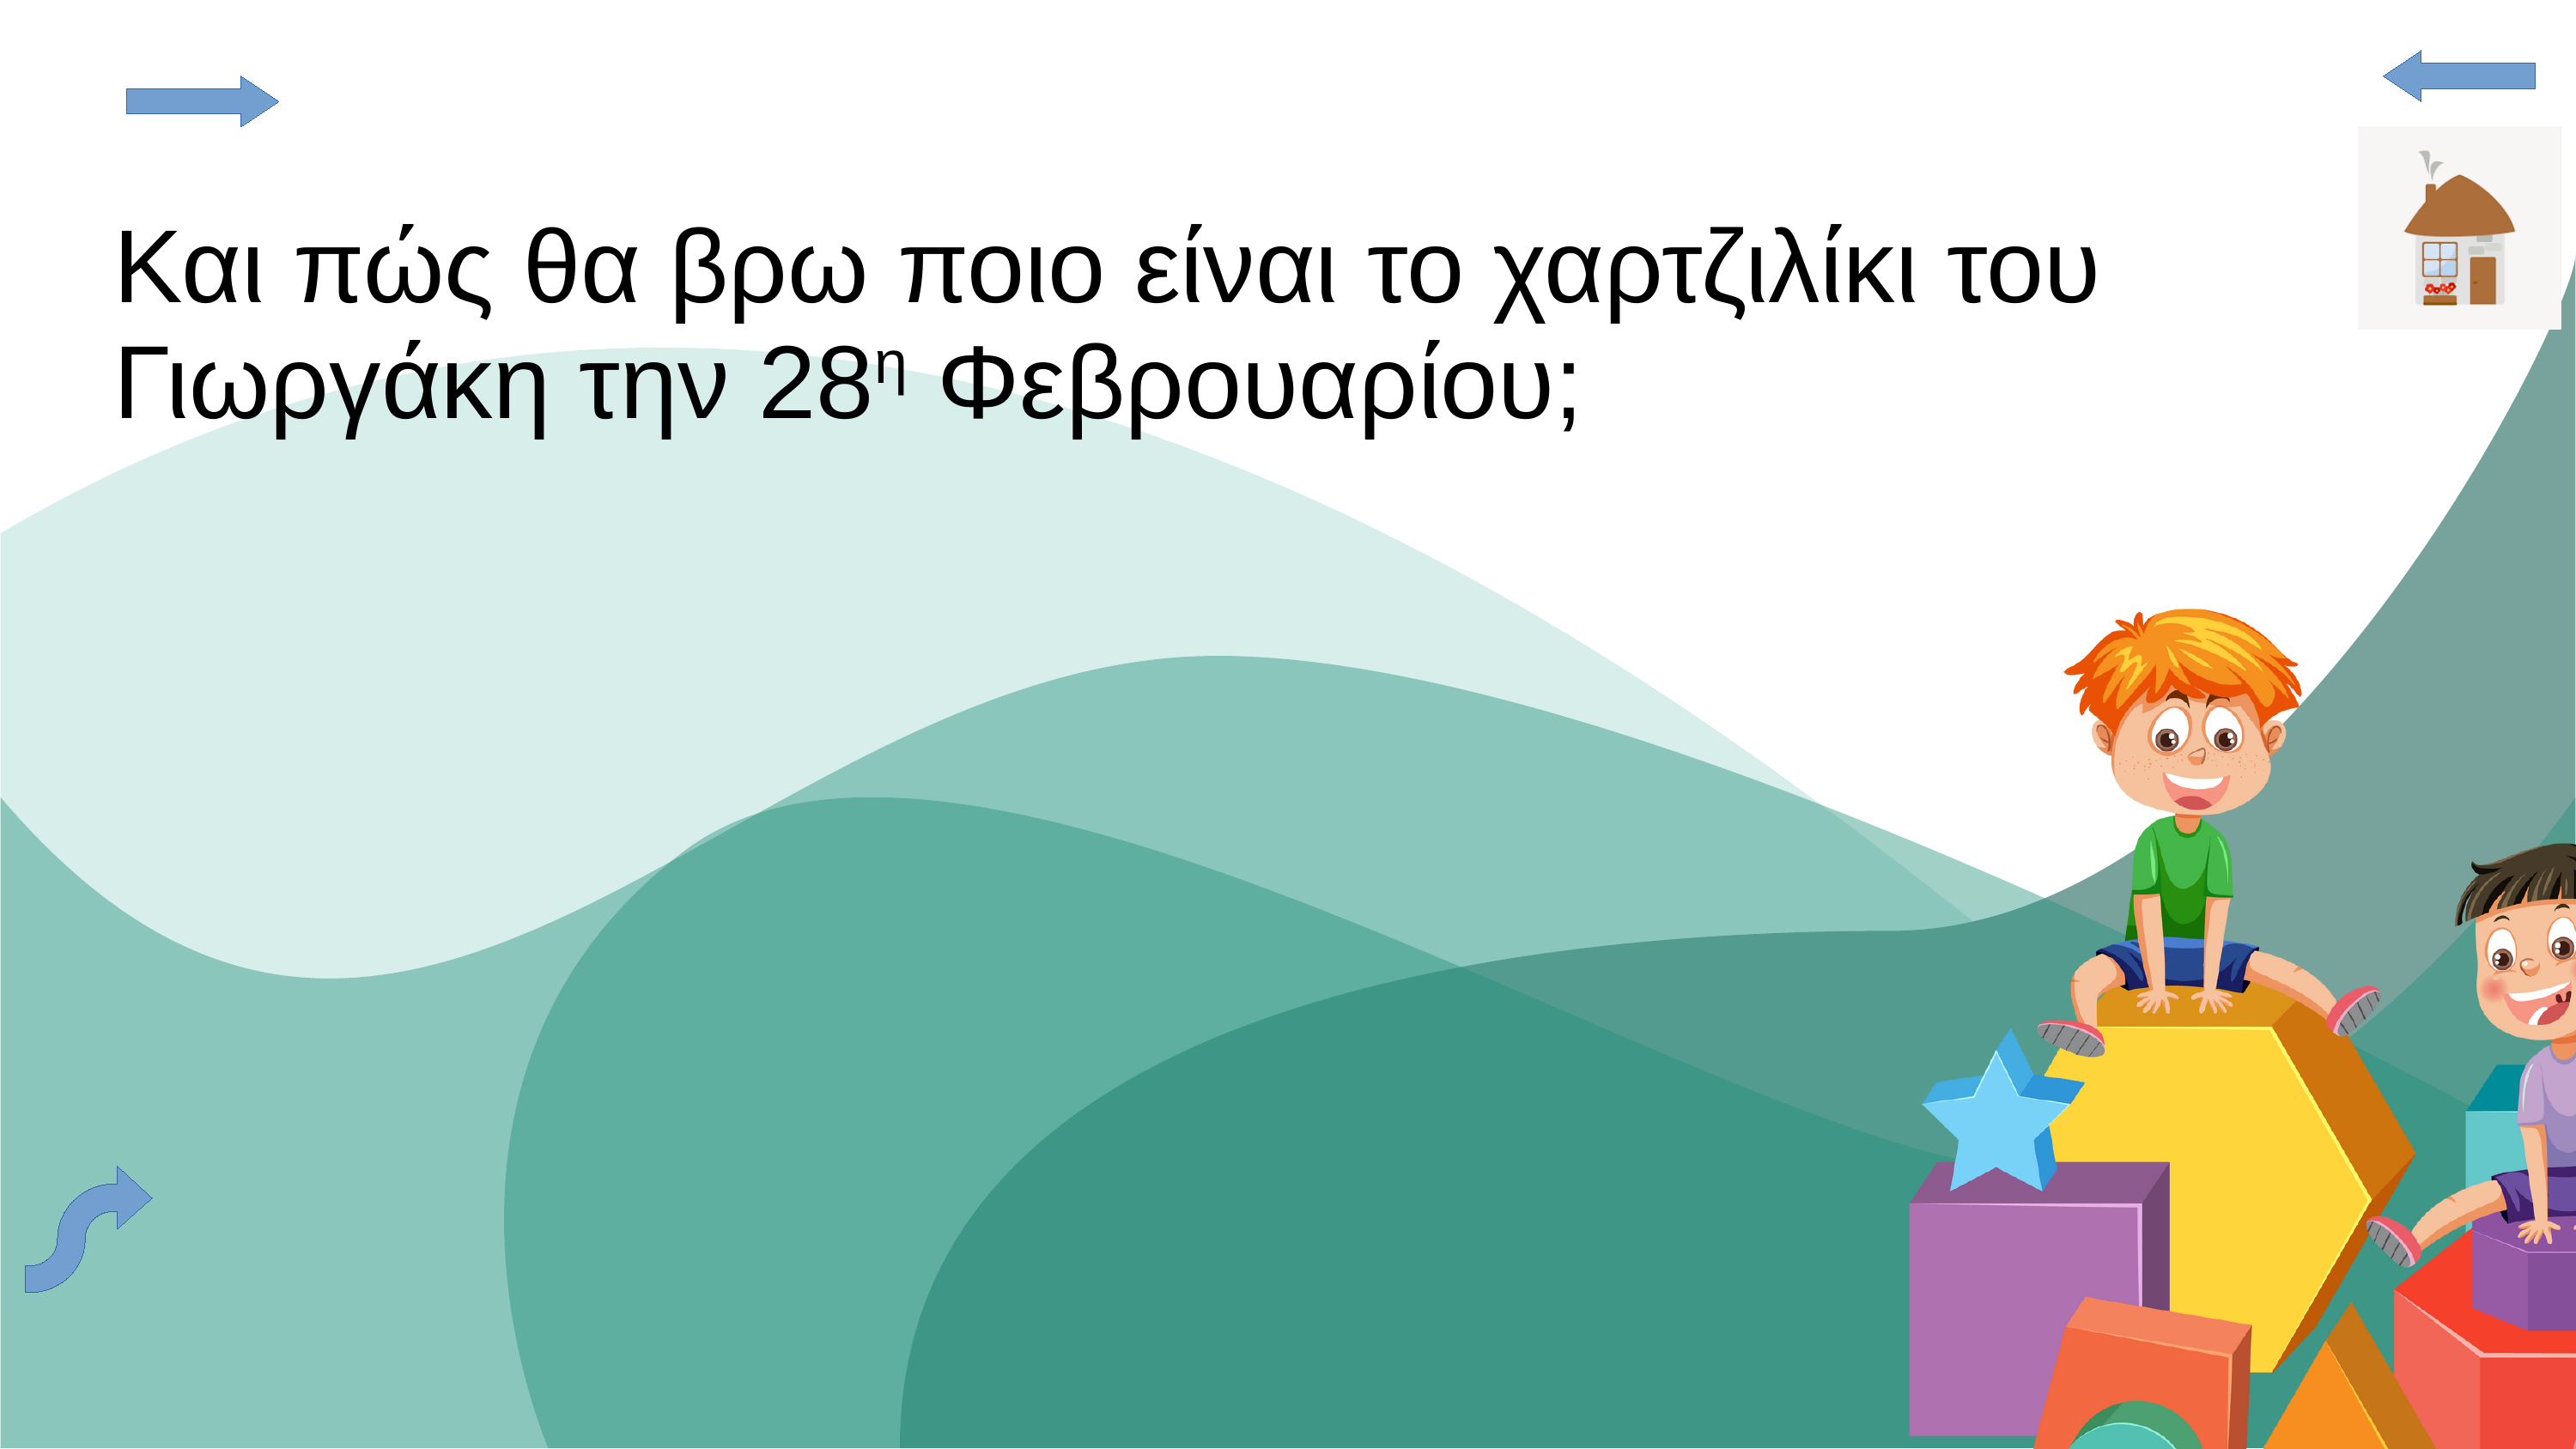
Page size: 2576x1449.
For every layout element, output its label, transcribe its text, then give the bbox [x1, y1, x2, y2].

text_box Και πώς θα βρω ποιο είναι το χαρτζιλίκι του Γιωργάκη την 28η Φεβρουαρίου; [101, 203, 2384, 558]
picture [2358, 126, 2561, 330]
text_box [0, 0, 2576, 1449]
